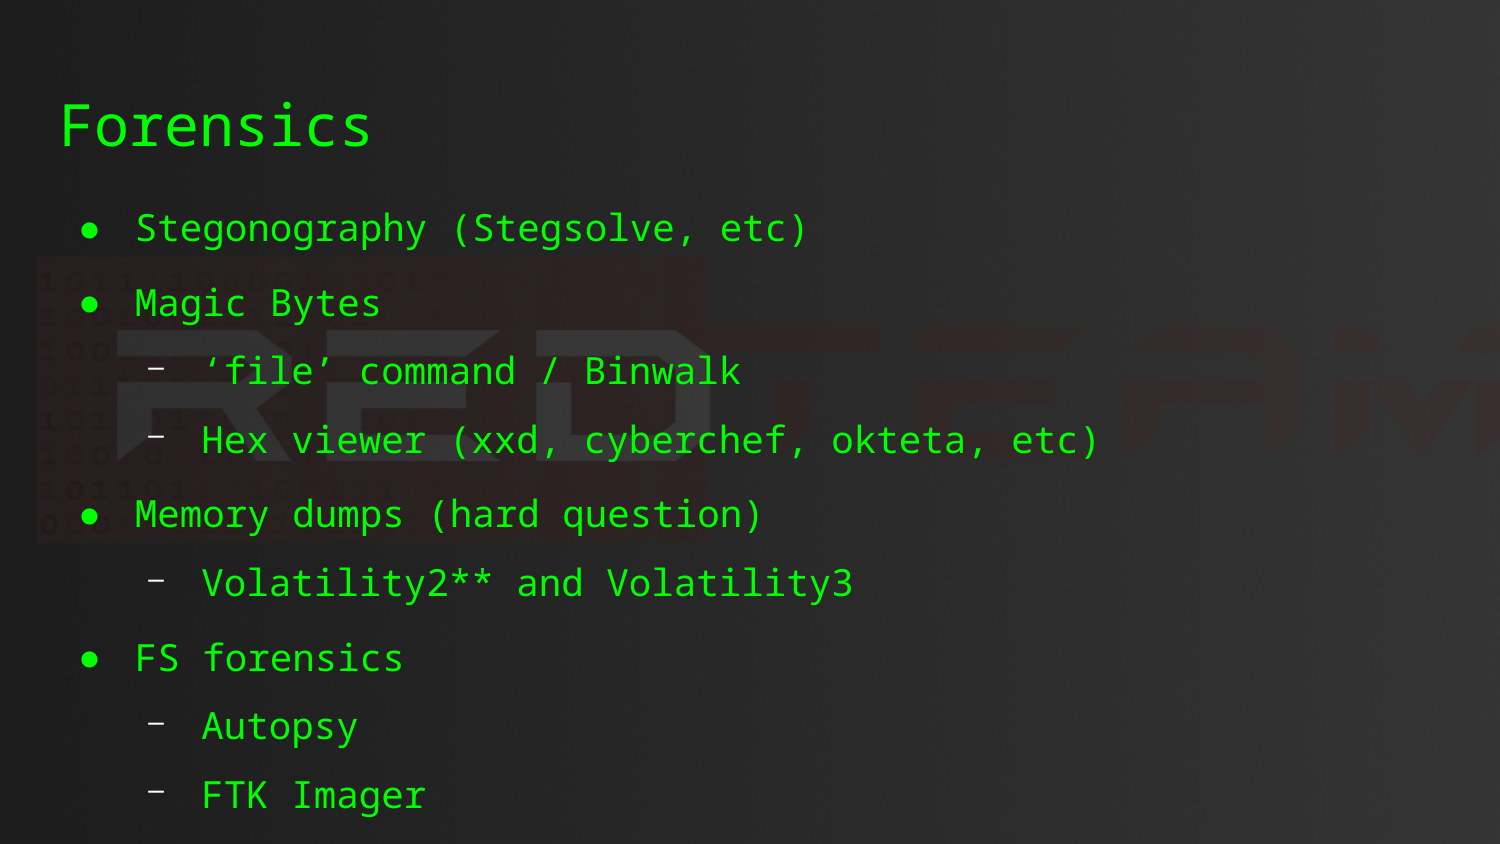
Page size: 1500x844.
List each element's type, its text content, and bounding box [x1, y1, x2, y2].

picture [0, 0, 1500, 844]
title Forensics [44, 72, 1443, 167]
list Stegonography (Stegsolve, etc) Magic Bytes ‘file’ command / Binwalk Hex viewer (xxd, cyberchef, okteta, etc) Memory dumps (hard question) Volatility2** and Volatility3 FS forensics Autopsy FTK Imager [44, 189, 1443, 750]
